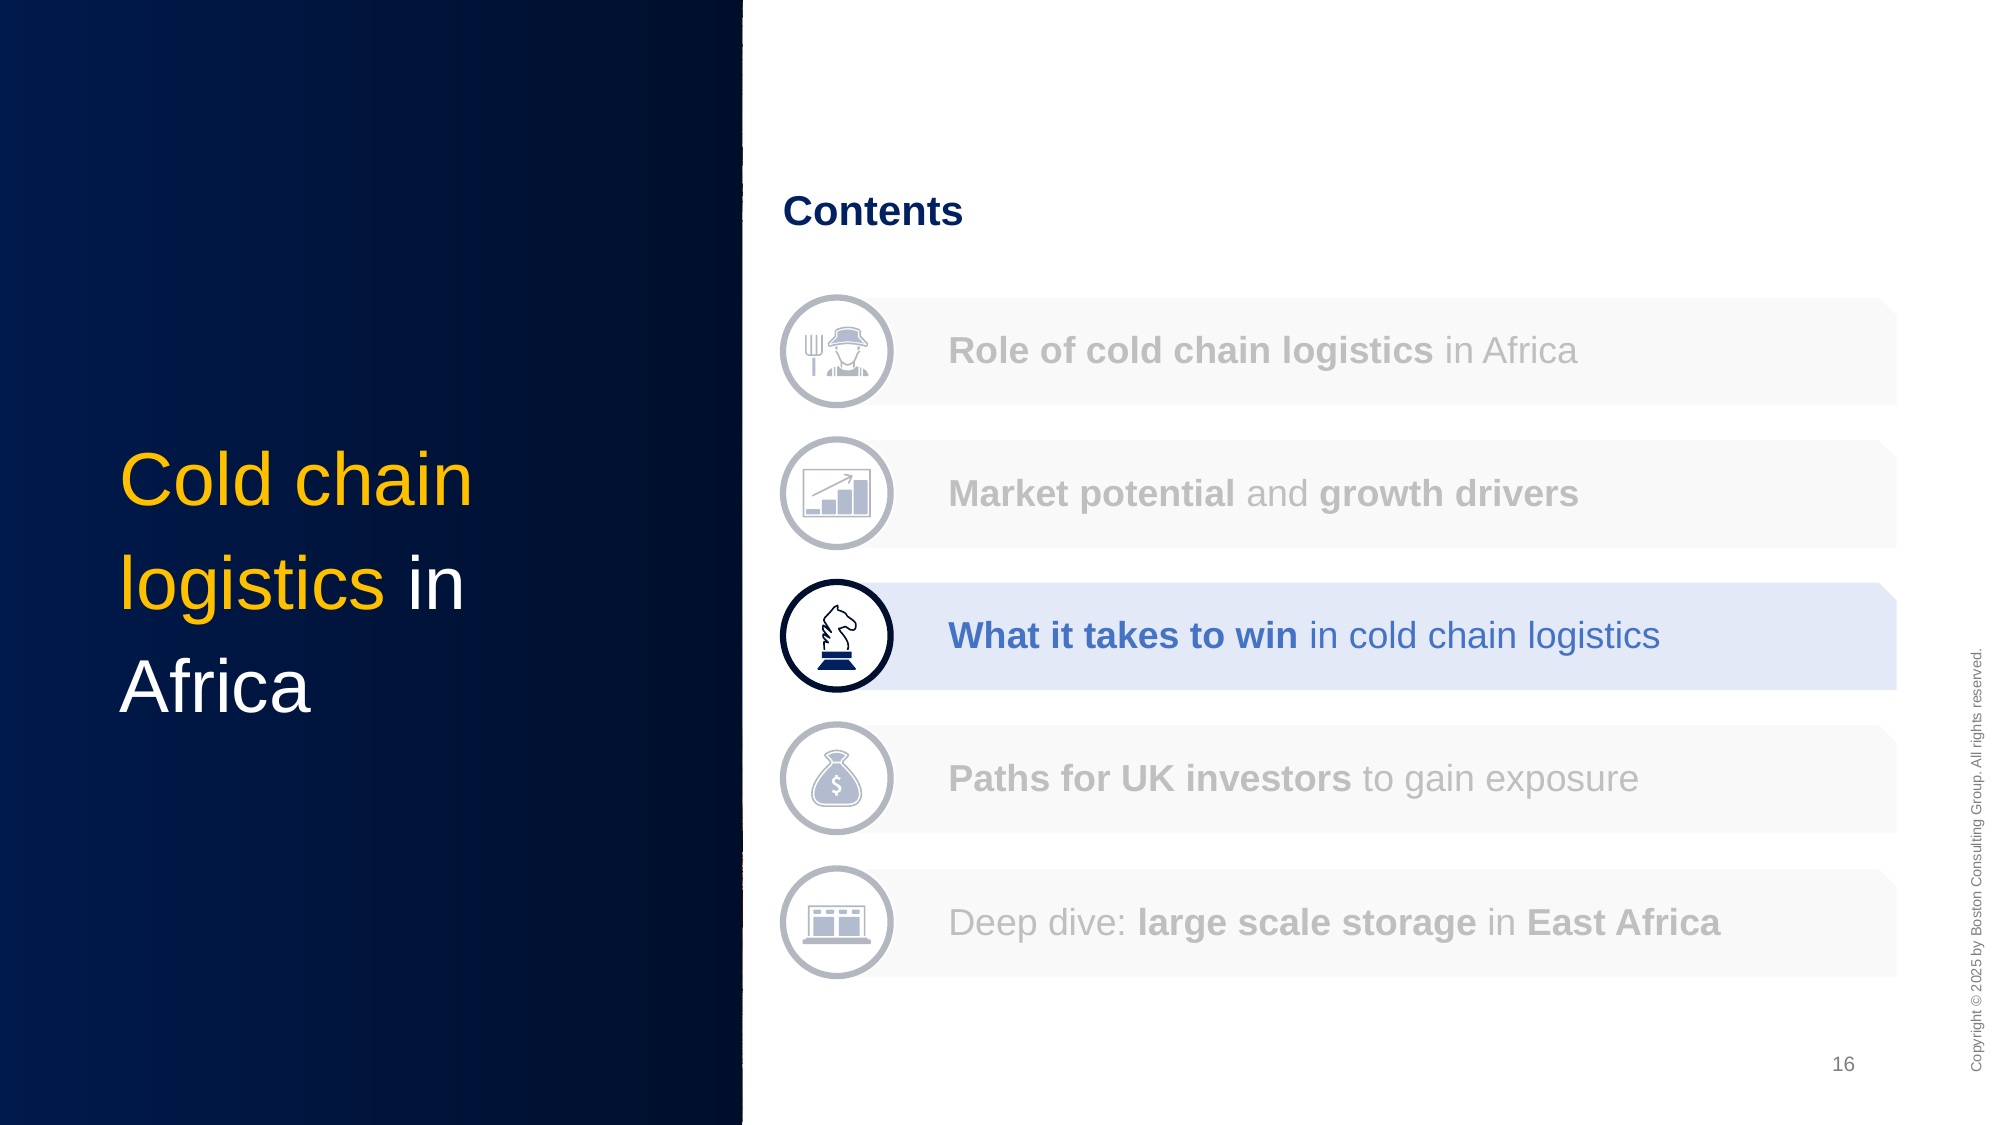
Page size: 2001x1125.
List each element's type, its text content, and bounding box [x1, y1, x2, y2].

text_box [783, 581, 948, 691]
text_box [777, 719, 948, 838]
text_box What it takes to win in cold chain logistics [948, 582, 1897, 691]
text_box [777, 292, 948, 411]
text_box Cold chain logistics in Africa [103, 409, 665, 730]
text_box [777, 862, 948, 981]
text_box [0, 0, 742, 1125]
text_box Market potential and growth drivers [948, 440, 1897, 548]
text_box Deep dive: large scale storage in East Africa [948, 869, 1897, 977]
text_box Paths for UK investors to gain exposure [948, 725, 1897, 833]
text_box [777, 434, 948, 553]
text_box Contents [783, 176, 1897, 247]
text_box Role of cold chain logistics in Africa [948, 297, 1897, 406]
